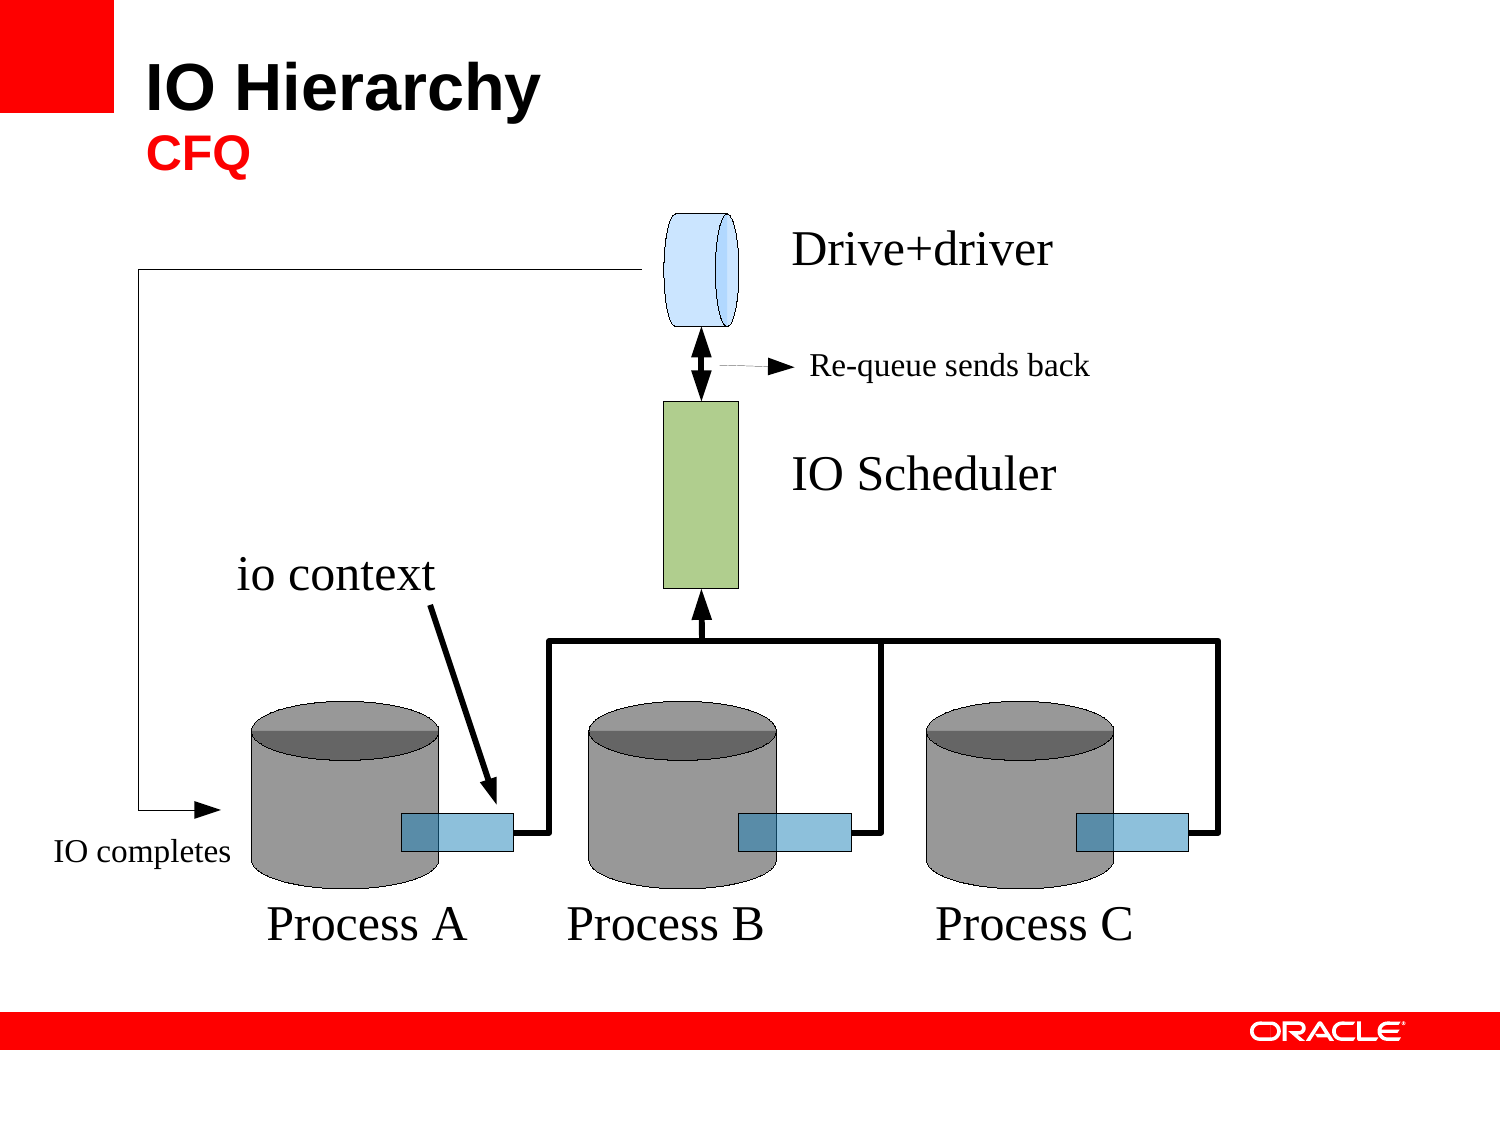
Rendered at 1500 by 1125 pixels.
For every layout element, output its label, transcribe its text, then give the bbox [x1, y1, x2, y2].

title IO Hierarchy CFQ [145, 49, 1390, 205]
list [112, 262, 1349, 976]
picture [0, 1012, 1500, 1050]
picture [0, 0, 114, 113]
text_box Process A [251, 888, 483, 965]
text_box [588, 701, 852, 888]
text_box Process B [551, 888, 780, 965]
text_box [663, 401, 739, 589]
text_box [926, 701, 1189, 888]
text_box [251, 701, 514, 888]
text_box io context [221, 538, 451, 614]
text_box Process C [920, 888, 1149, 965]
text_box IO completes [38, 825, 243, 881]
text_box [663, 213, 739, 327]
text_box IO Scheduler [776, 438, 1072, 515]
text_box Drive+driver [776, 213, 1069, 290]
text_box Re-queue sends back [794, 339, 1100, 395]
